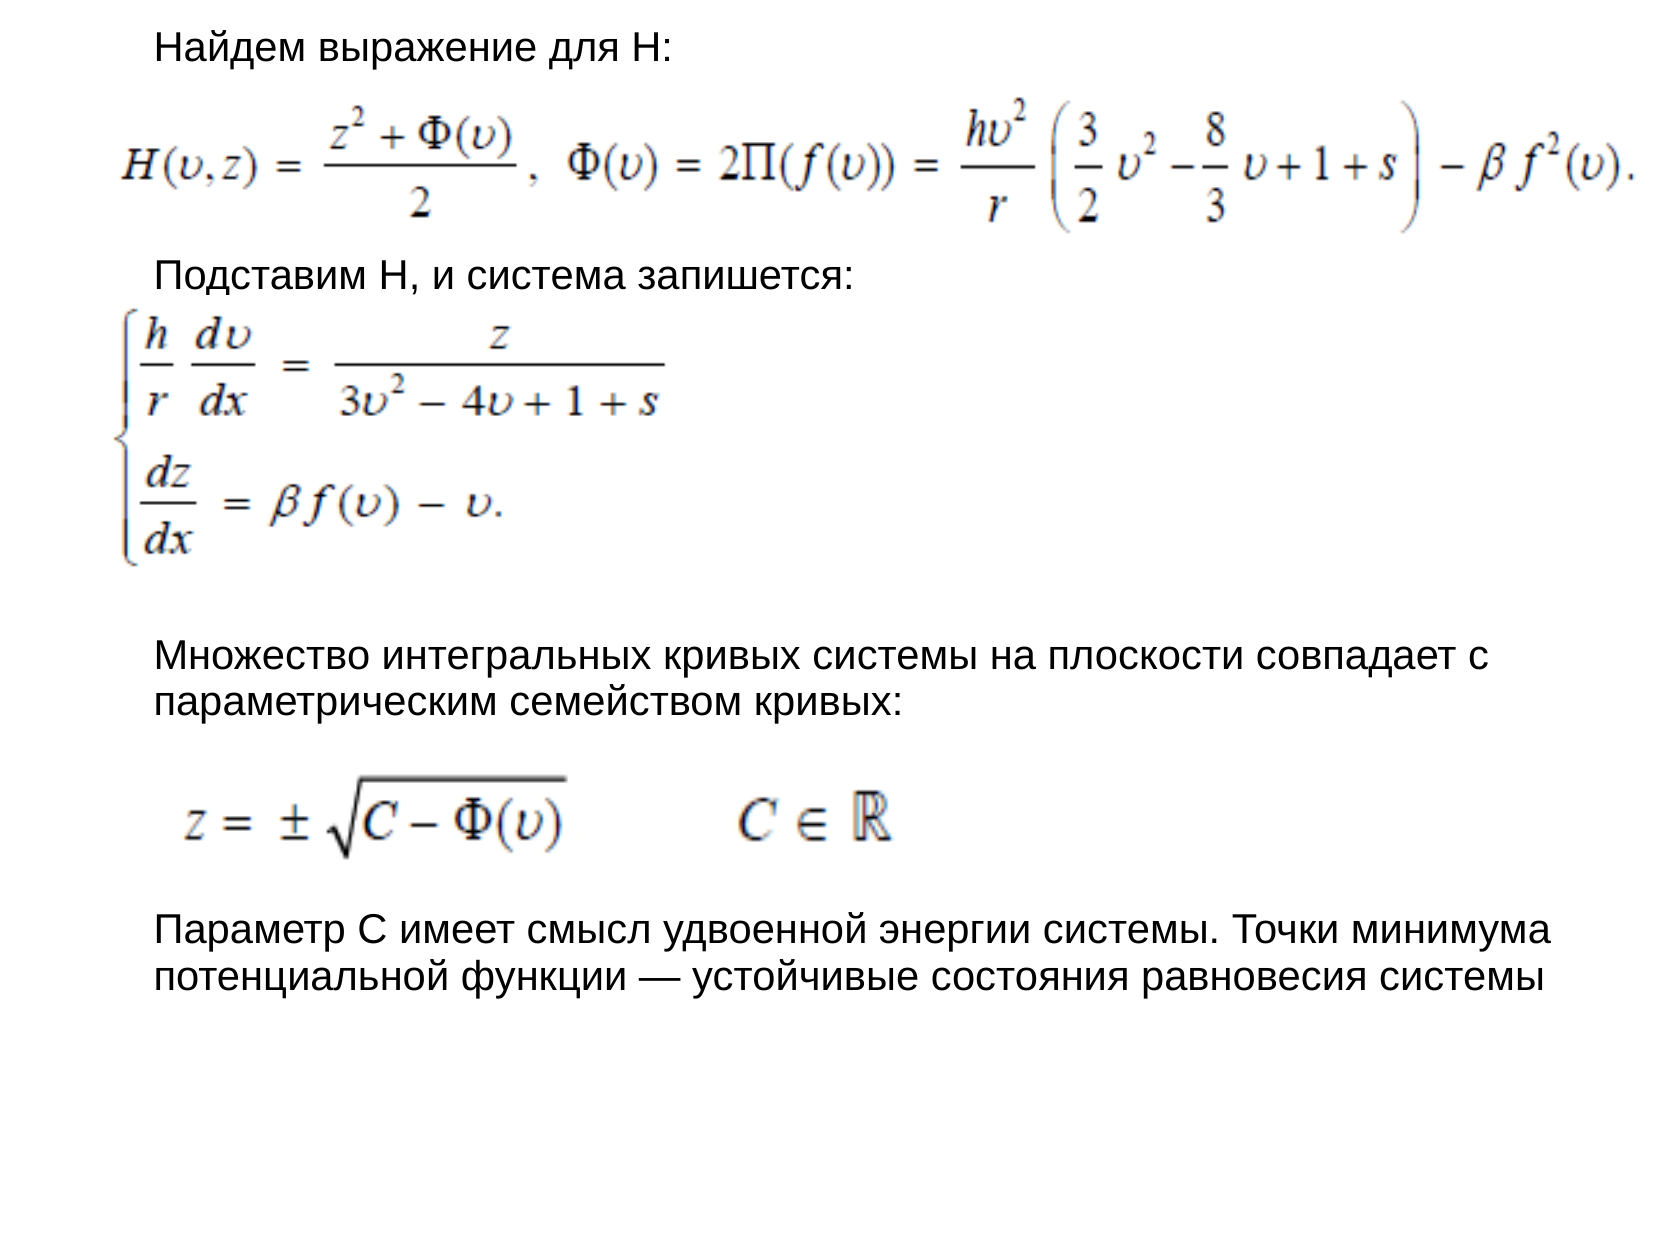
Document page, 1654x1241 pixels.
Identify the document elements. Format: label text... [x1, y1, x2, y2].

picture [82, 295, 709, 579]
picture [153, 767, 579, 863]
picture [700, 771, 910, 863]
picture [94, 82, 1654, 249]
list Найдем выражение для H: Подставим Н, и система запишется: Множество интегральных кривых системы на плоскости совпадает с параметрическим семейством кривых: Параметр C имеет смысл удвоенной энергии системы. Точки минимума потенциальной функции — устойчивые состояния равновесия системы [82, 23, 1571, 1241]
